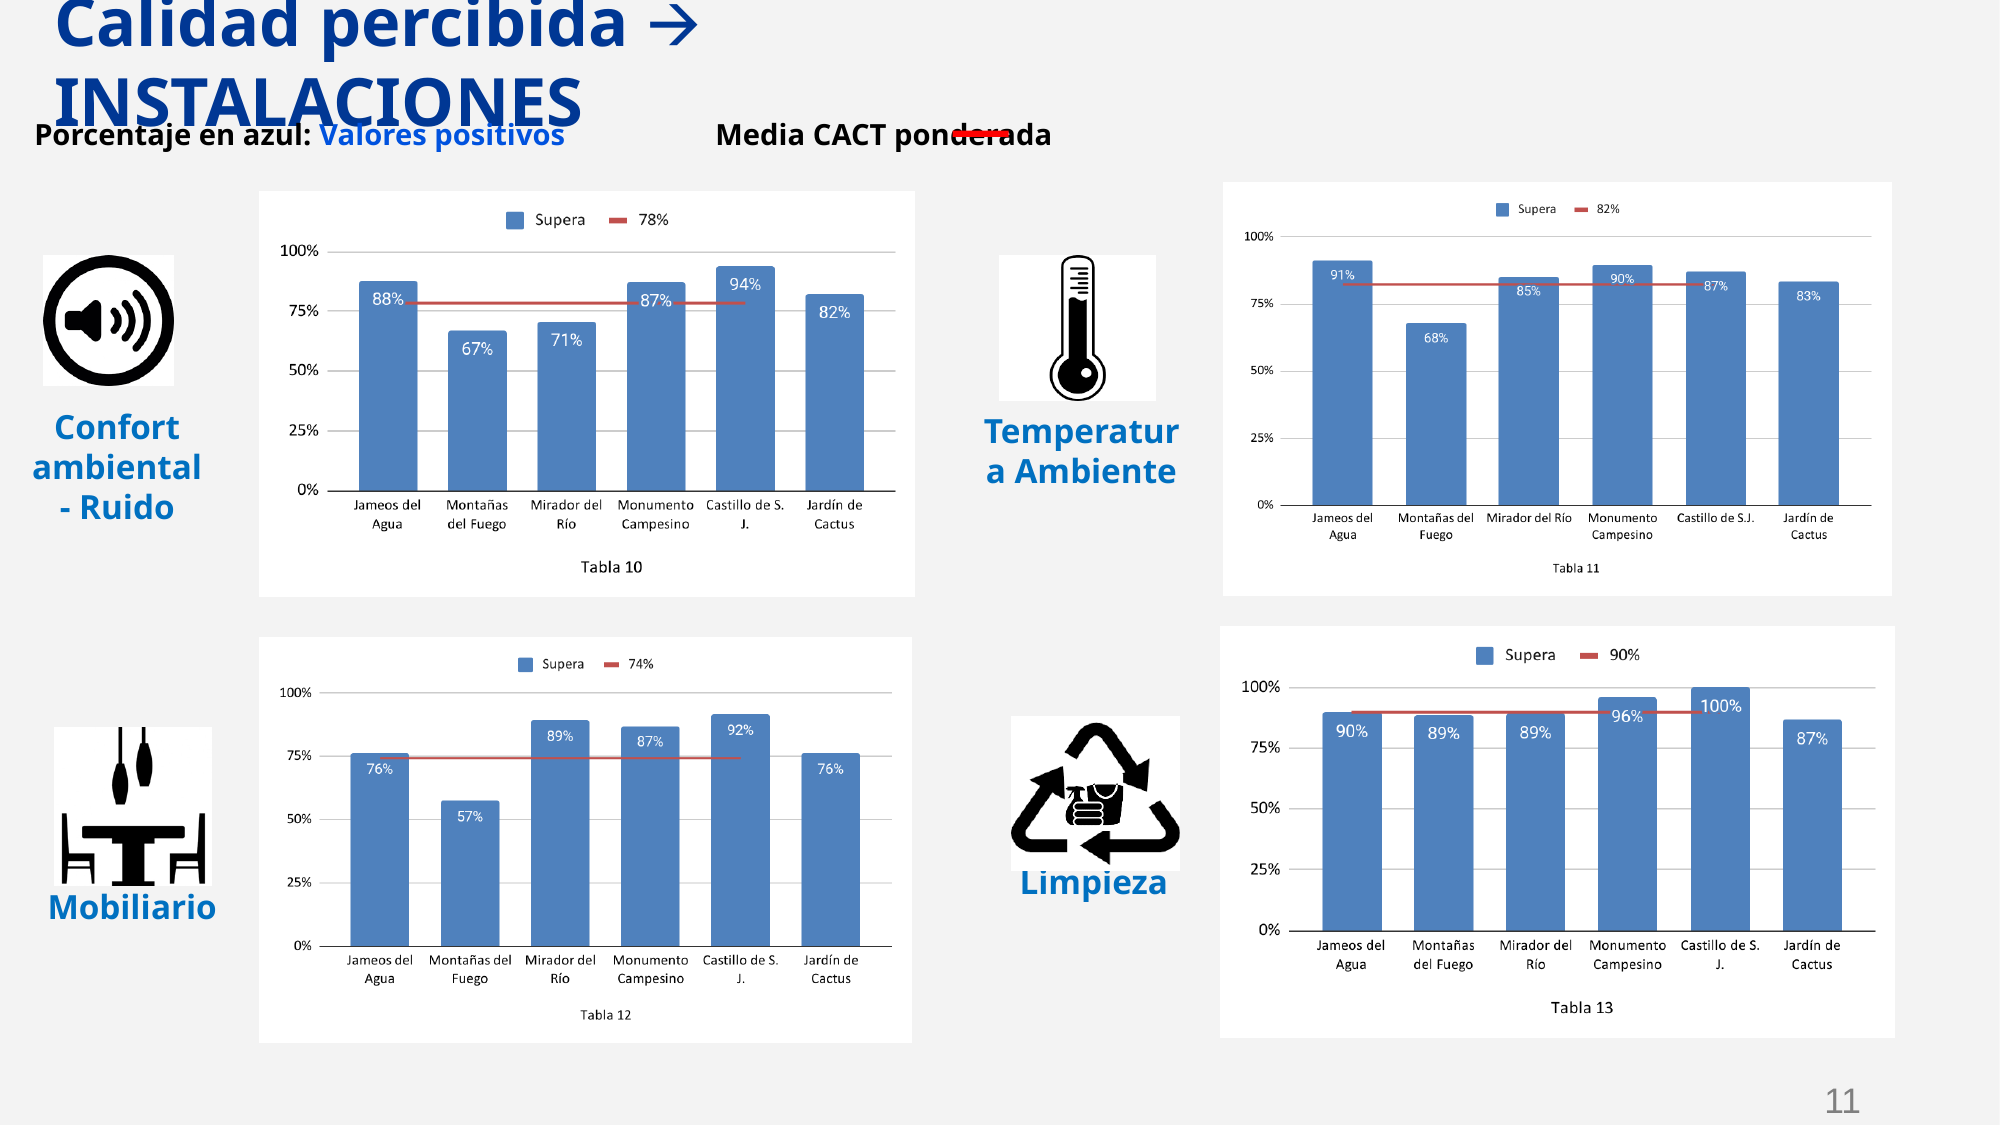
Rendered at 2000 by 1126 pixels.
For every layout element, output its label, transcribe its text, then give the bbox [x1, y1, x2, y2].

picture [259, 191, 915, 597]
picture [259, 637, 912, 1043]
picture [1220, 626, 1895, 1039]
slide_number 1 [1412, 1069, 1880, 1126]
picture [999, 255, 1156, 401]
text_box Limpieza [976, 853, 1211, 909]
text_box Porcentaje en azul: Valores positivos Media CACT ponderada [19, 109, 1988, 158]
text_box Confort ambiental - Ruido [8, 398, 227, 535]
picture [1223, 182, 1892, 596]
text_box Temperatura Ambiente [964, 402, 1199, 499]
picture [43, 255, 174, 386]
picture [54, 727, 212, 886]
picture [1011, 716, 1180, 871]
text_box Mobiliario [15, 879, 250, 935]
text_box Calidad percibida 🡪 INSTALACIONES [54, 0, 1225, 109]
